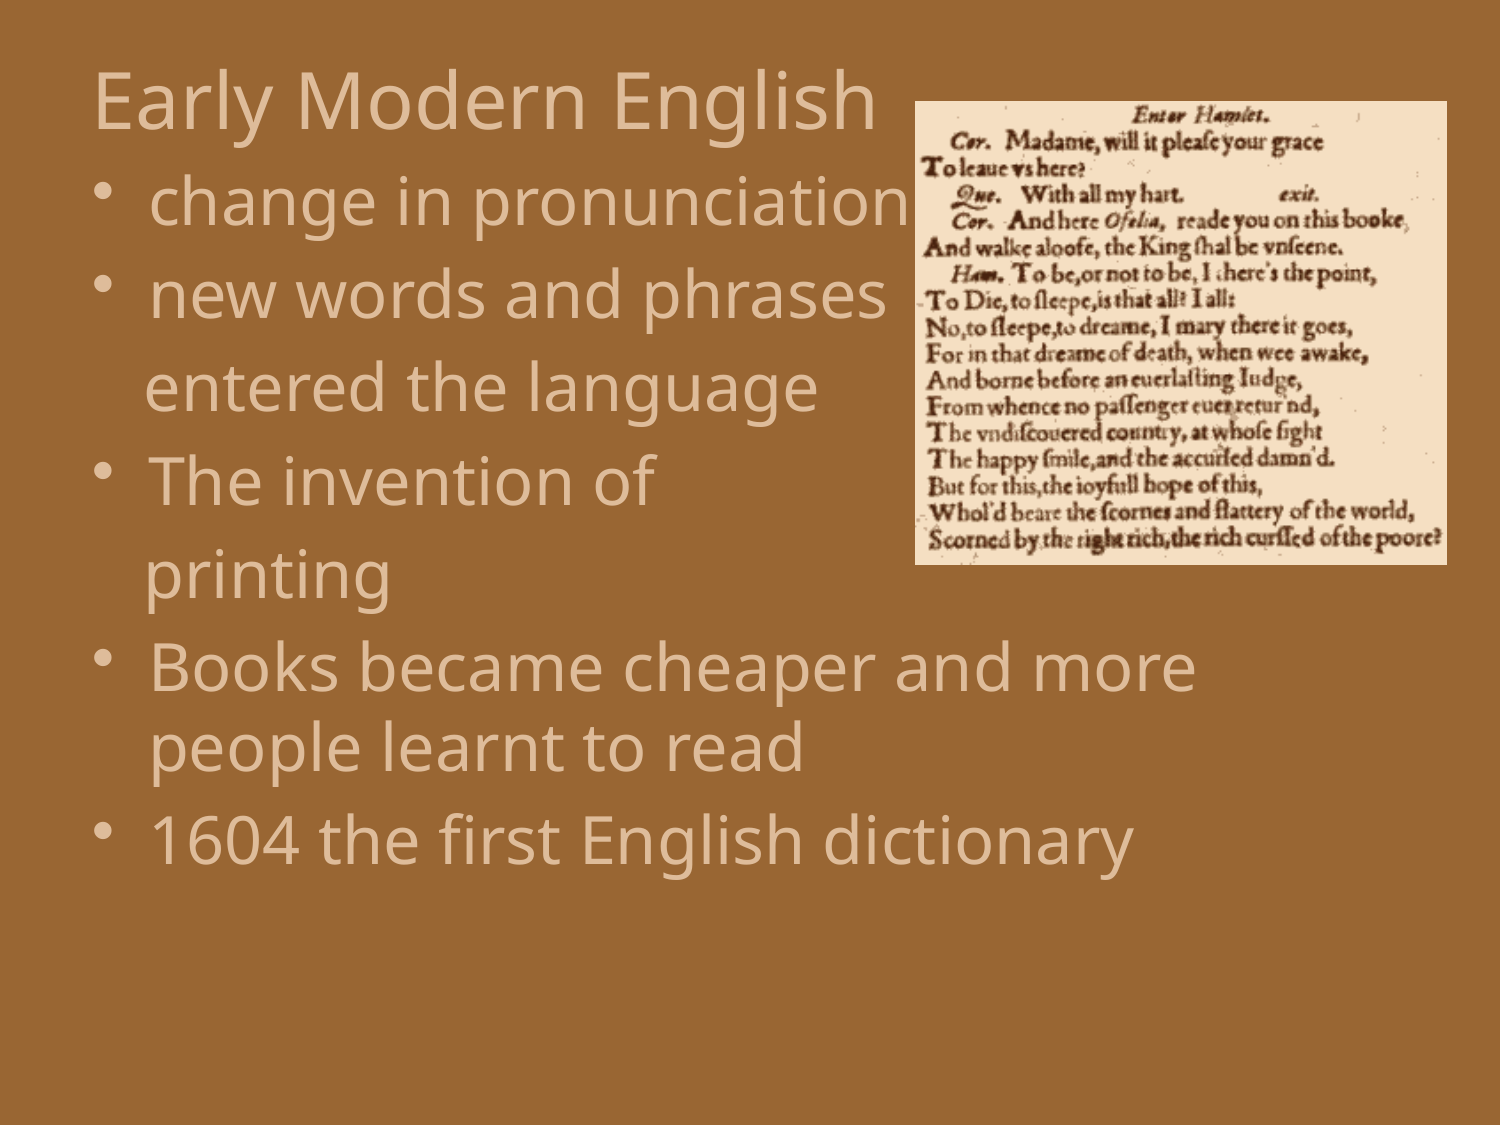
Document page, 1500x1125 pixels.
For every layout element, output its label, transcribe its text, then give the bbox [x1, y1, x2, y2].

list Early Modern English change in pronunciation new words and phrases entered the language The invention of printing Books became cheaper and more people learnt to read 1604 the first English dictionary [76, 42, 1427, 1010]
picture [915, 101, 1447, 565]
